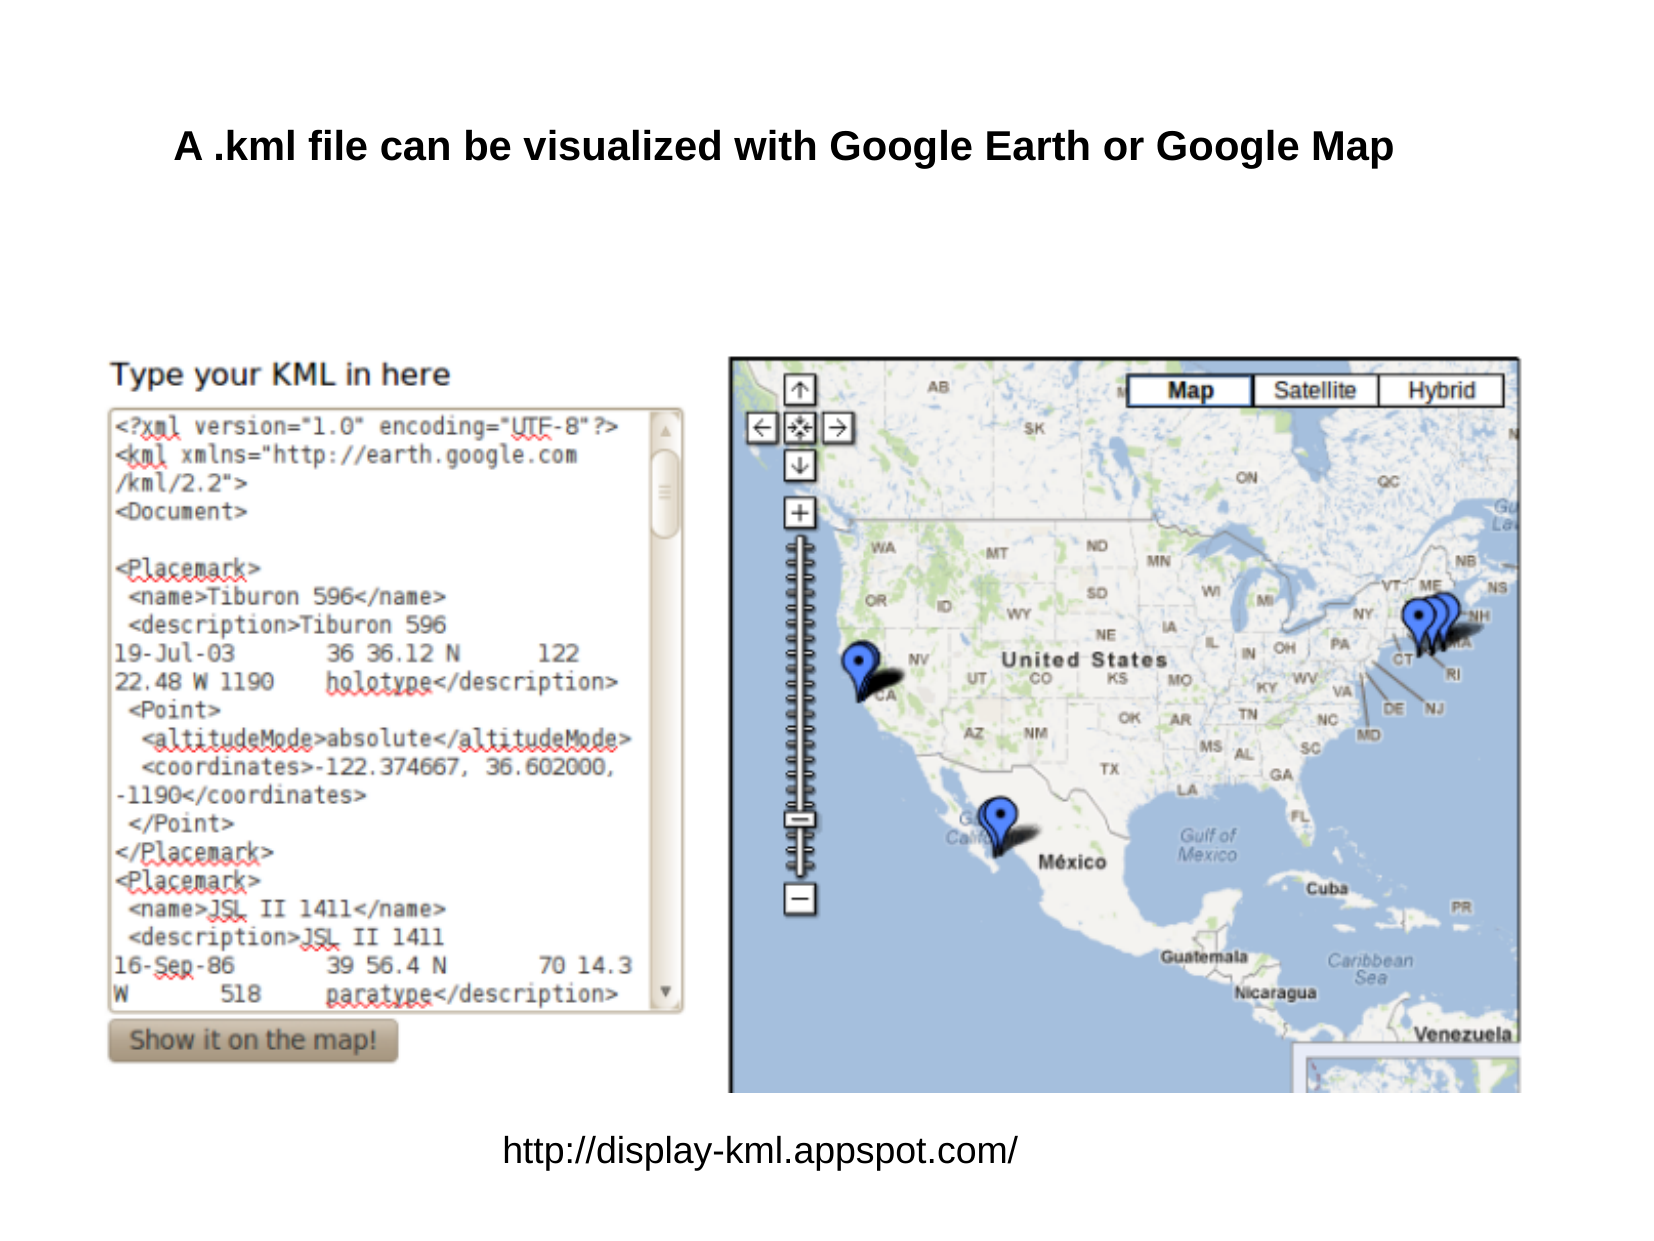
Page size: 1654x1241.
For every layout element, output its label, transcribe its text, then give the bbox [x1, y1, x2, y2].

text_box A .kml file can be visualized with Google Earth or Google Map [88, 115, 1477, 178]
picture [67, 349, 1536, 1093]
text_box http://display-kml.appspot.com/ [487, 1122, 1034, 1221]
